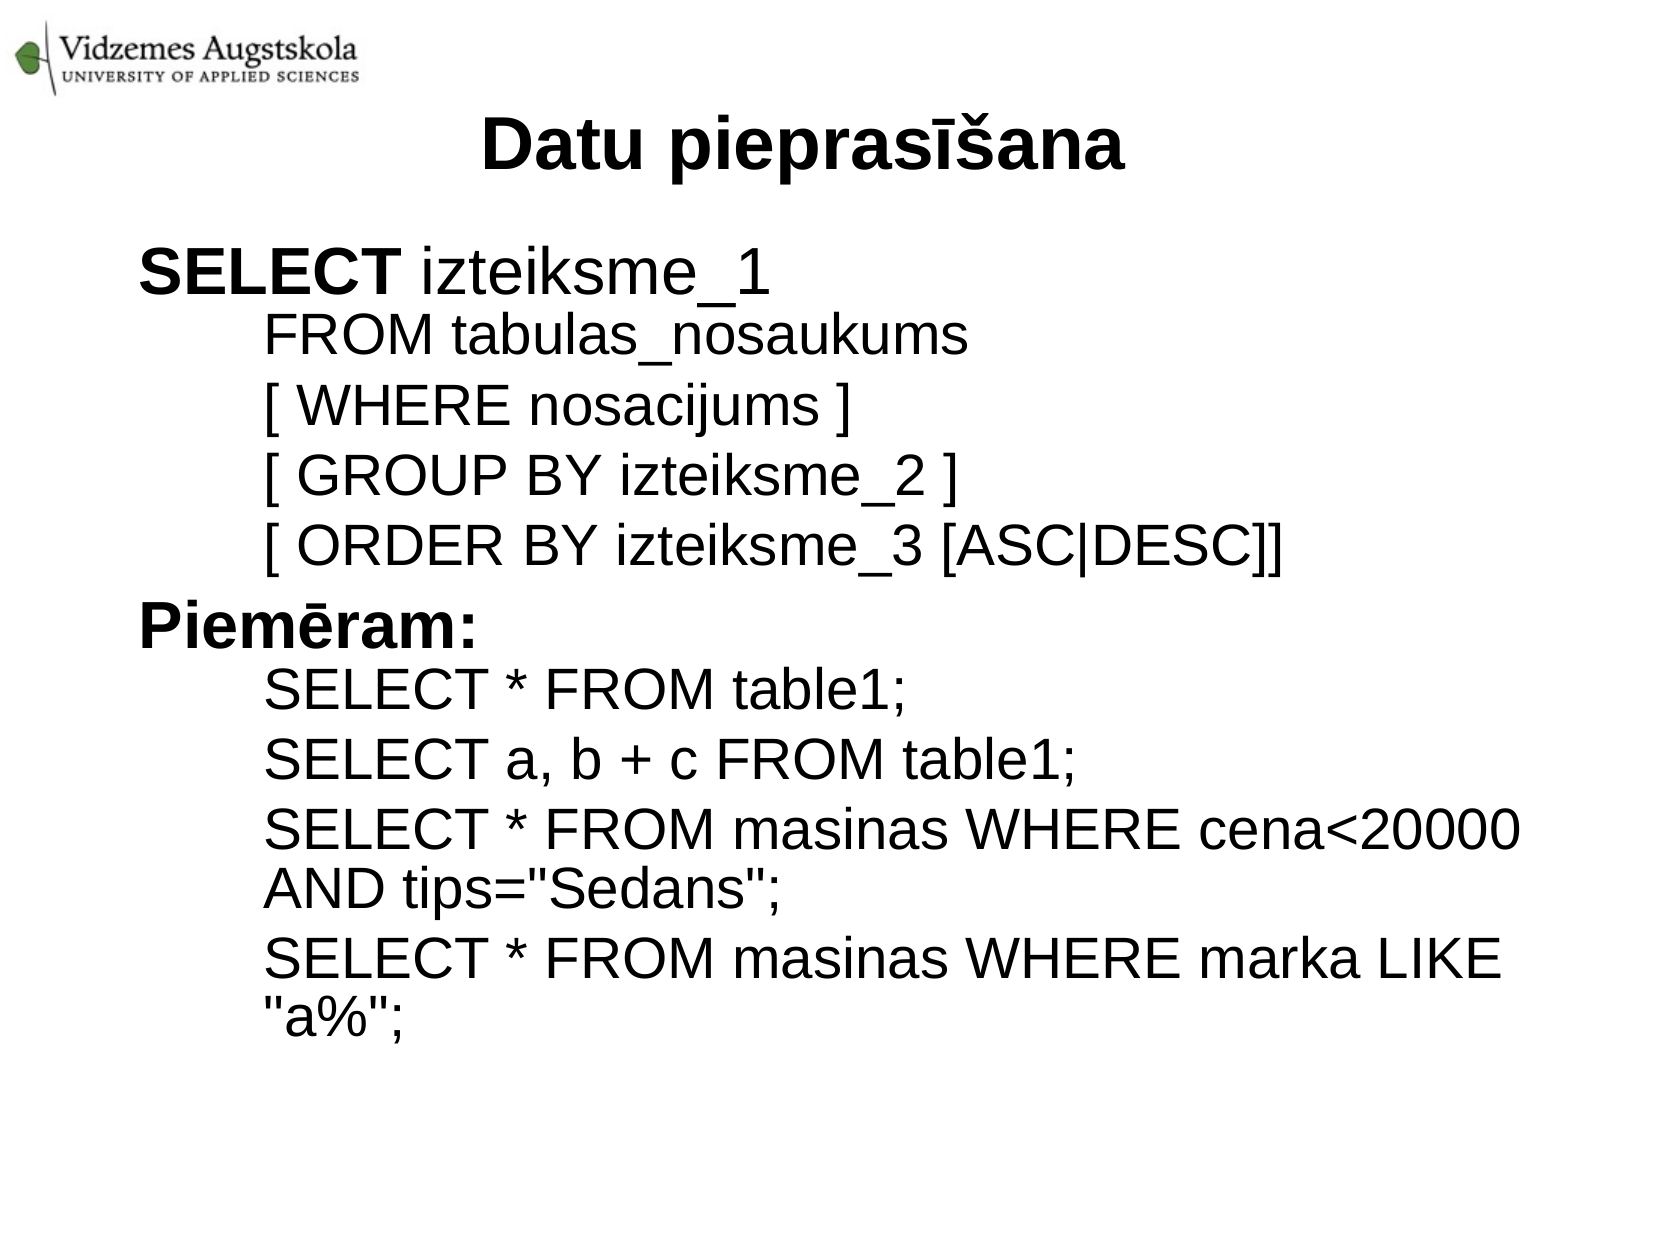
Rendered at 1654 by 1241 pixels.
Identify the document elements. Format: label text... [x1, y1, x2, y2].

picture [5, 2, 368, 113]
title Datu pieprasīšana [94, 103, 1512, 188]
list SELECT izteiksme_1 FROM tabulas_nosaukums [ WHERE nosacijums ] [ GROUP BY izteiksme_2 ] [ ORDER BY izteiksme_3 [ASC|DESC]] Piemēram: SELECT * FROM table1; SELECT a, b + c FROM table1; SELECT * FROM masinas WHERE cena<20000 AND tips="Sedans"; SELECT * FROM masinas WHERE marka LIKE "a%"; [82, 236, 1569, 1107]
